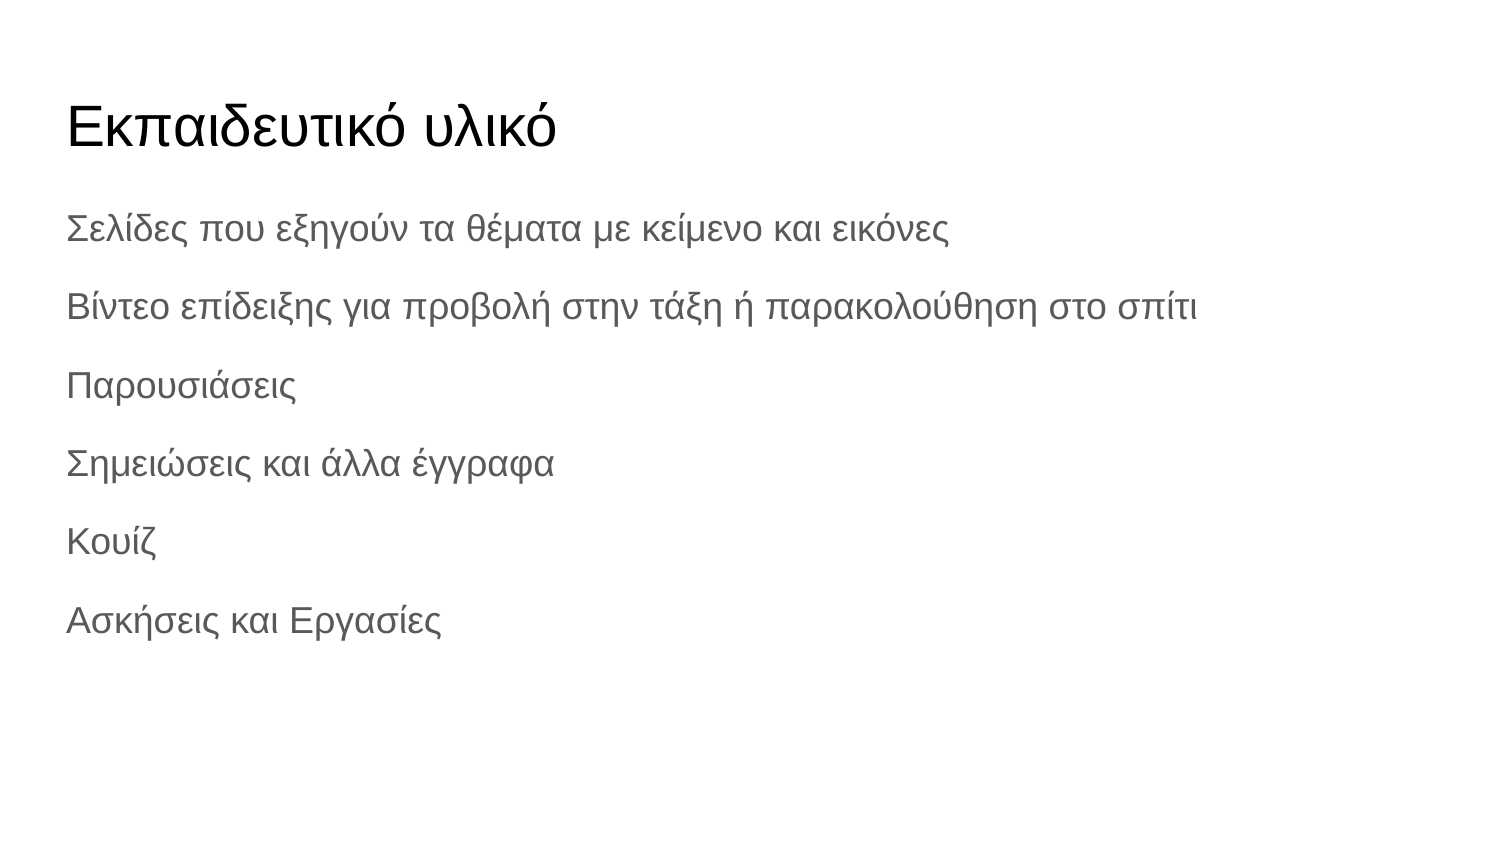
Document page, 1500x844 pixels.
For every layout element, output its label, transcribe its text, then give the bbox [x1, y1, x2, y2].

list Σελίδες που εξηγούν τα θέματα με κείμενο και εικόνες Βίντεο επίδειξης για προβολή στην τάξη ή παρακολούθηση στο σπίτι Παρουσιάσεις Σημειώσεις και άλλα έγγραφα Κουίζ Ασκήσεις και Εργασίες [51, 189, 1449, 750]
title Εκπαιδευτικό υλικό [51, 72, 1449, 167]
